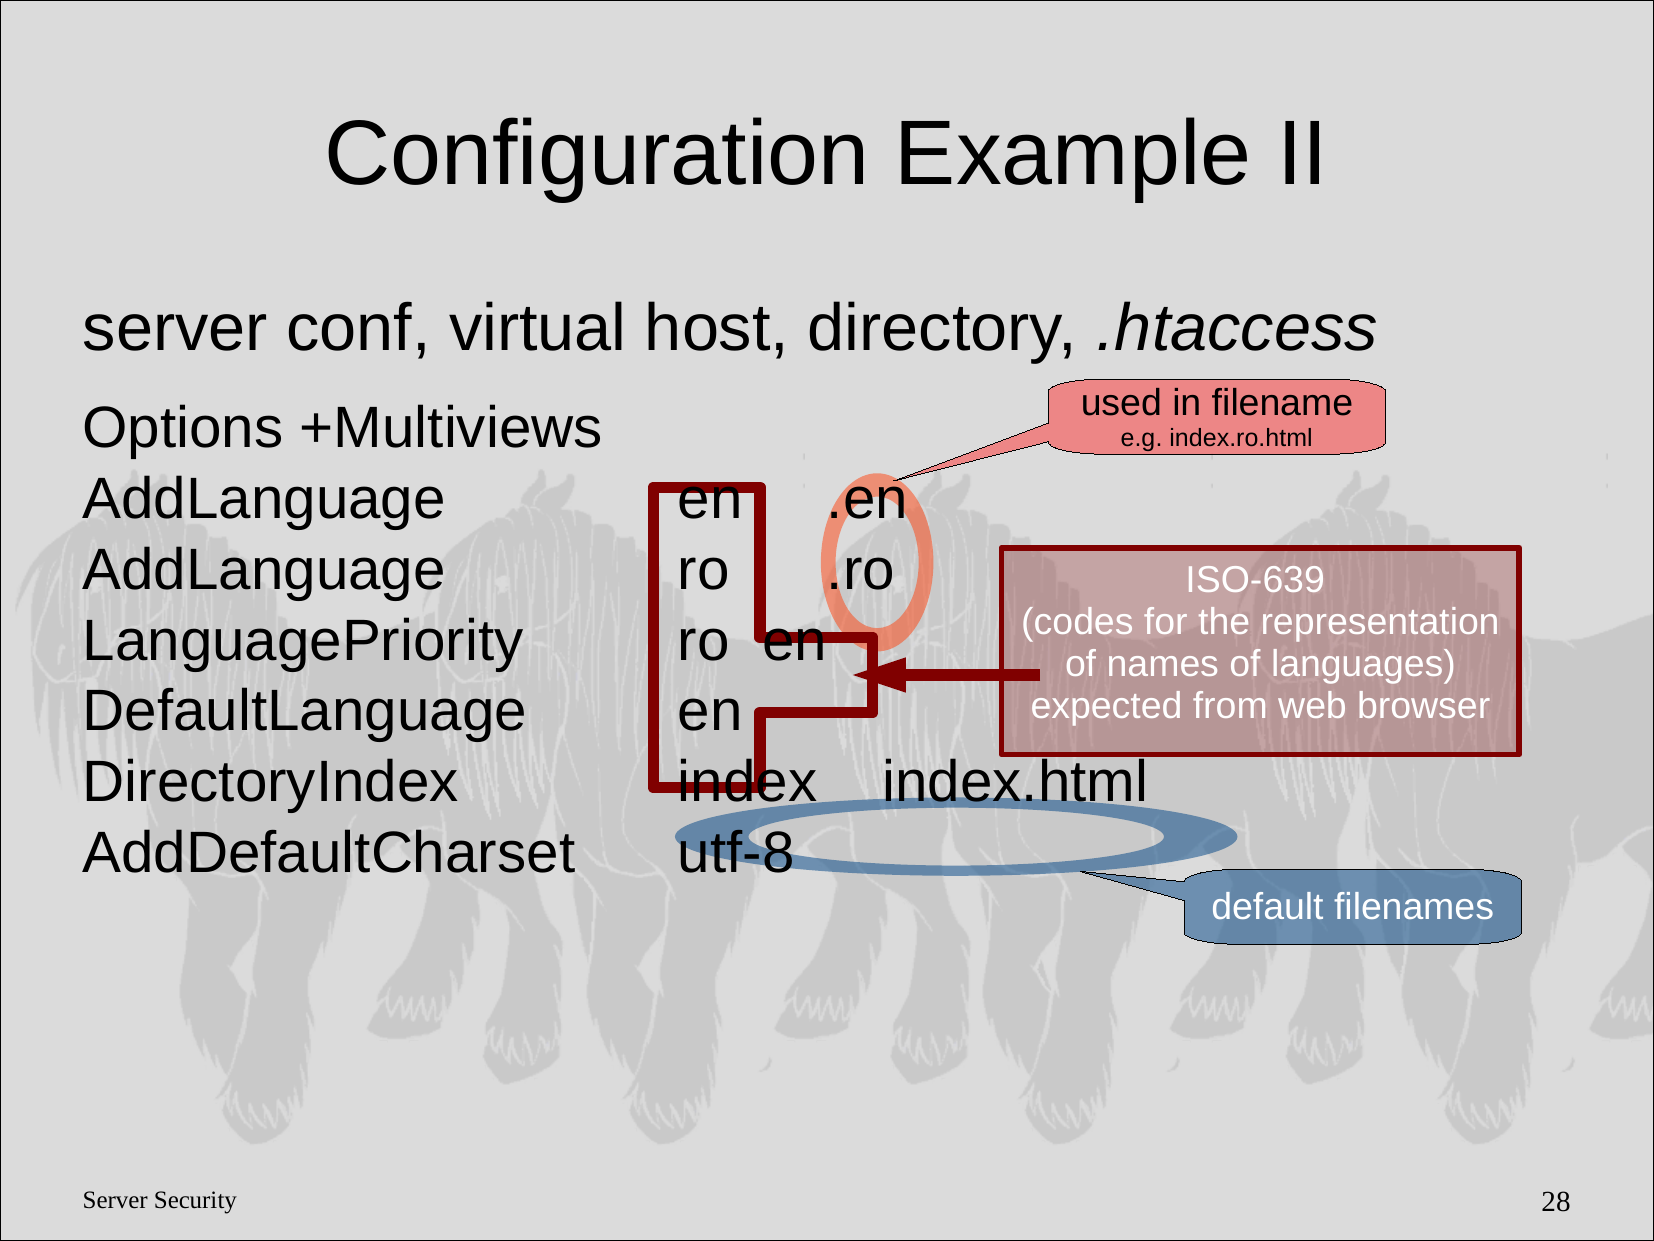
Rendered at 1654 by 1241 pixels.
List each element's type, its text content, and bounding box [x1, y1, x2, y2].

title Configuration Example II [82, 49, 1571, 257]
list server conf, virtual host, directory, .htaccess Options +Multiviews AddLanguage en .en AddLanguage ro .ro LanguagePriority ro en DefaultLanguage en DirectoryIndex index index.html AddDefaultCharset utf-8 [82, 290, 1571, 1109]
